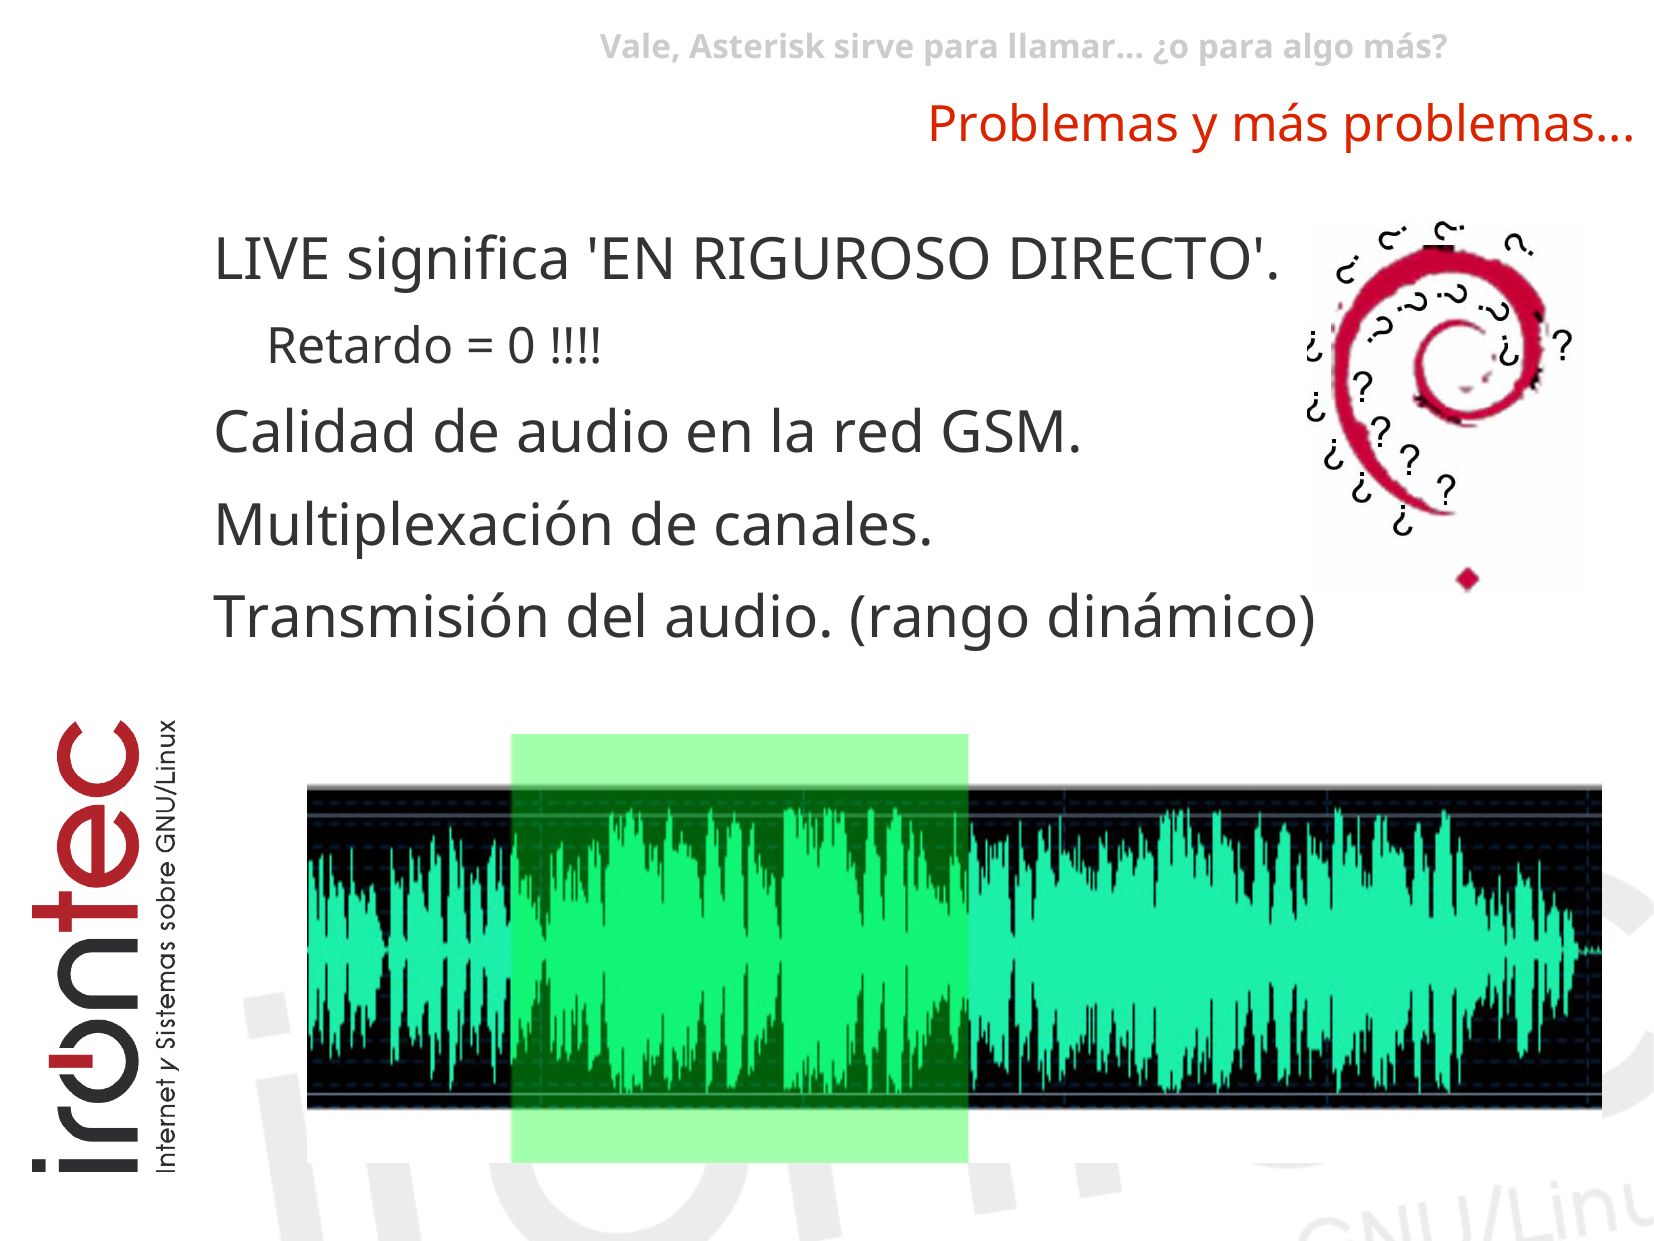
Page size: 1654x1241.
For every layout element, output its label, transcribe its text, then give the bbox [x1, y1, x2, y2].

picture [243, 734, 1654, 1241]
list LIVE significa 'EN RIGUROSO DIRECTO'. Retardo = 0 !!!! Calidad de audio en la red GSM. Multiplexación de canales. Transmisión del audio. (rango dinámico) [195, 217, 1635, 1114]
title Problemas y más problemas... [199, 83, 1636, 162]
picture [32, 720, 179, 1172]
picture [1307, 221, 1583, 595]
